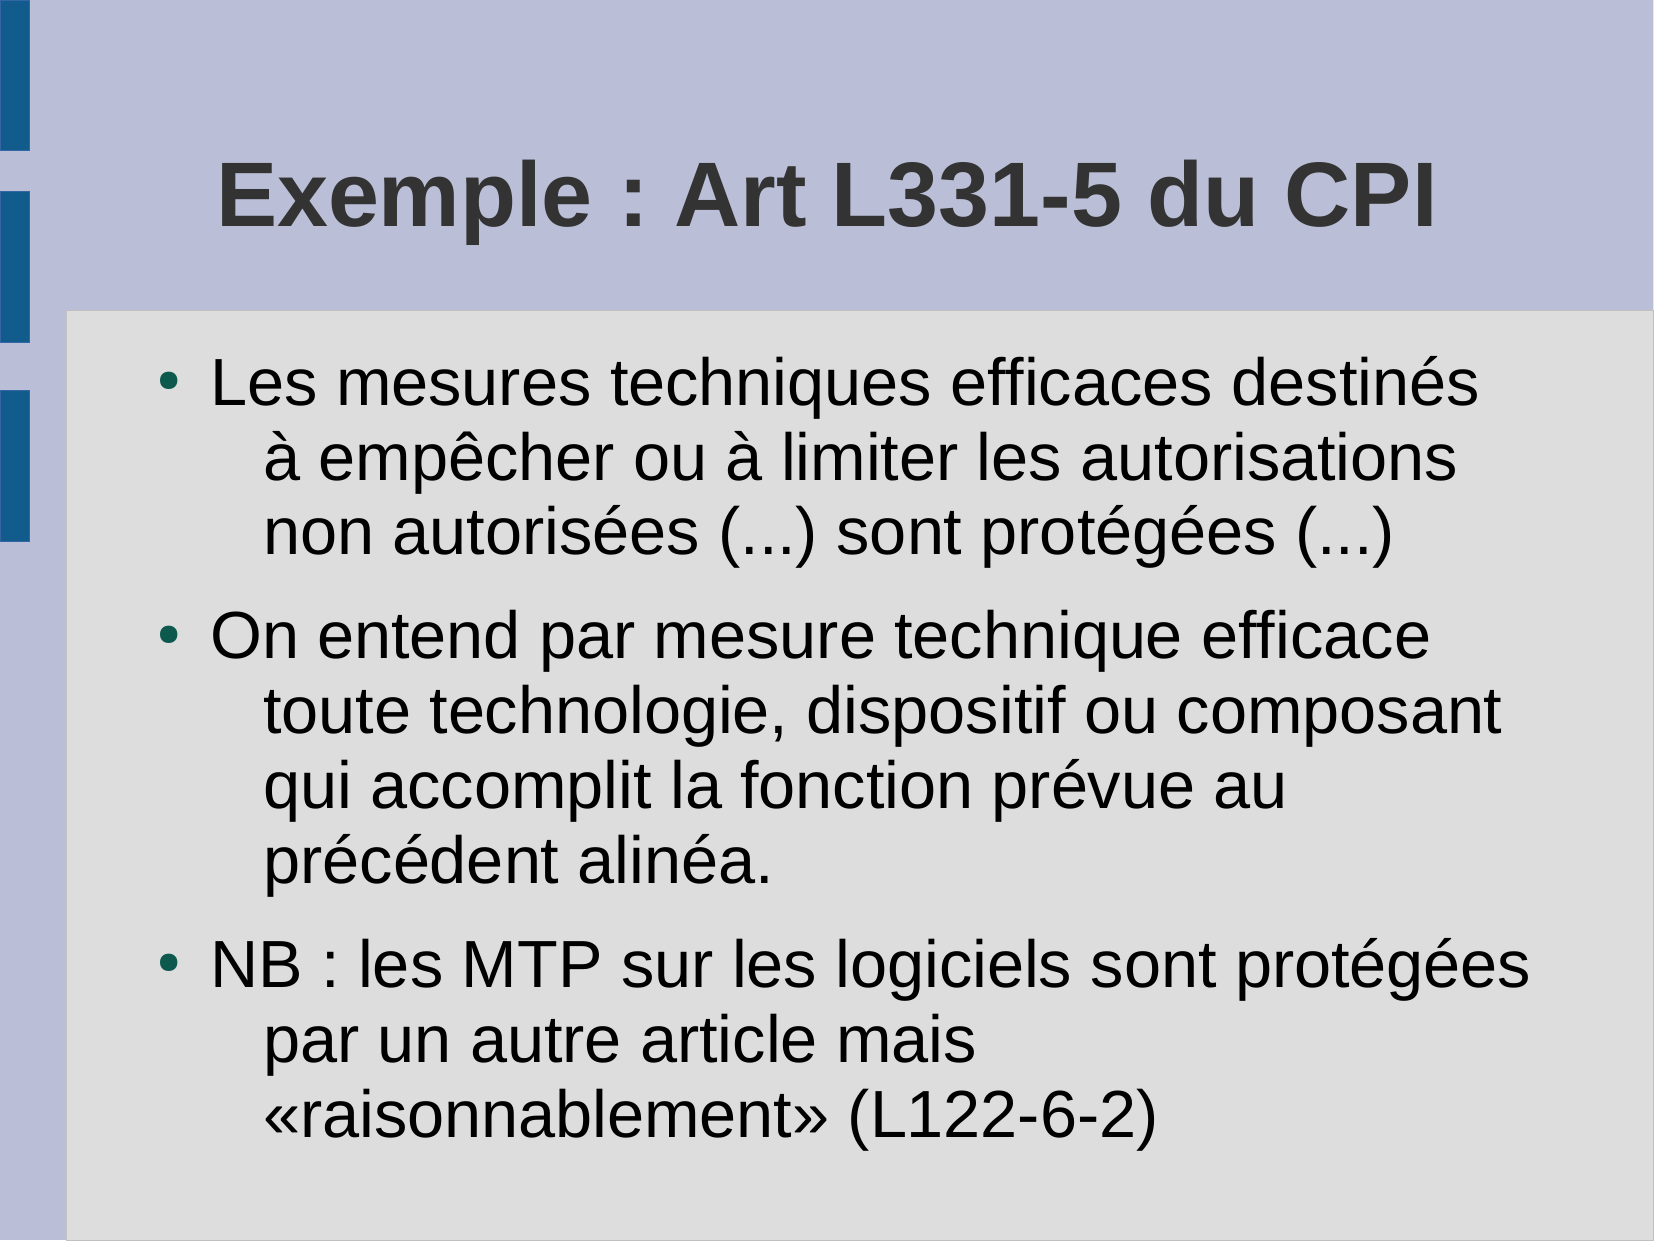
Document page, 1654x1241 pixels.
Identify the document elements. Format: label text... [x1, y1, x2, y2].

title Exemple : Art L331-5 du CPI [121, 91, 1534, 299]
list Les mesures techniques efficaces destinés à empêcher ou à limiter les autorisations non autorisées (...) sont protégées (...) On entend par mesure technique efficace toute technologie, dispositif ou composant qui accomplit la fonction prévue au précédent alinéa. NB : les MTP sur les logiciels sont protégées par un autre article mais «raisonnablement» (L122-6-2) [121, 344, 1534, 1127]
